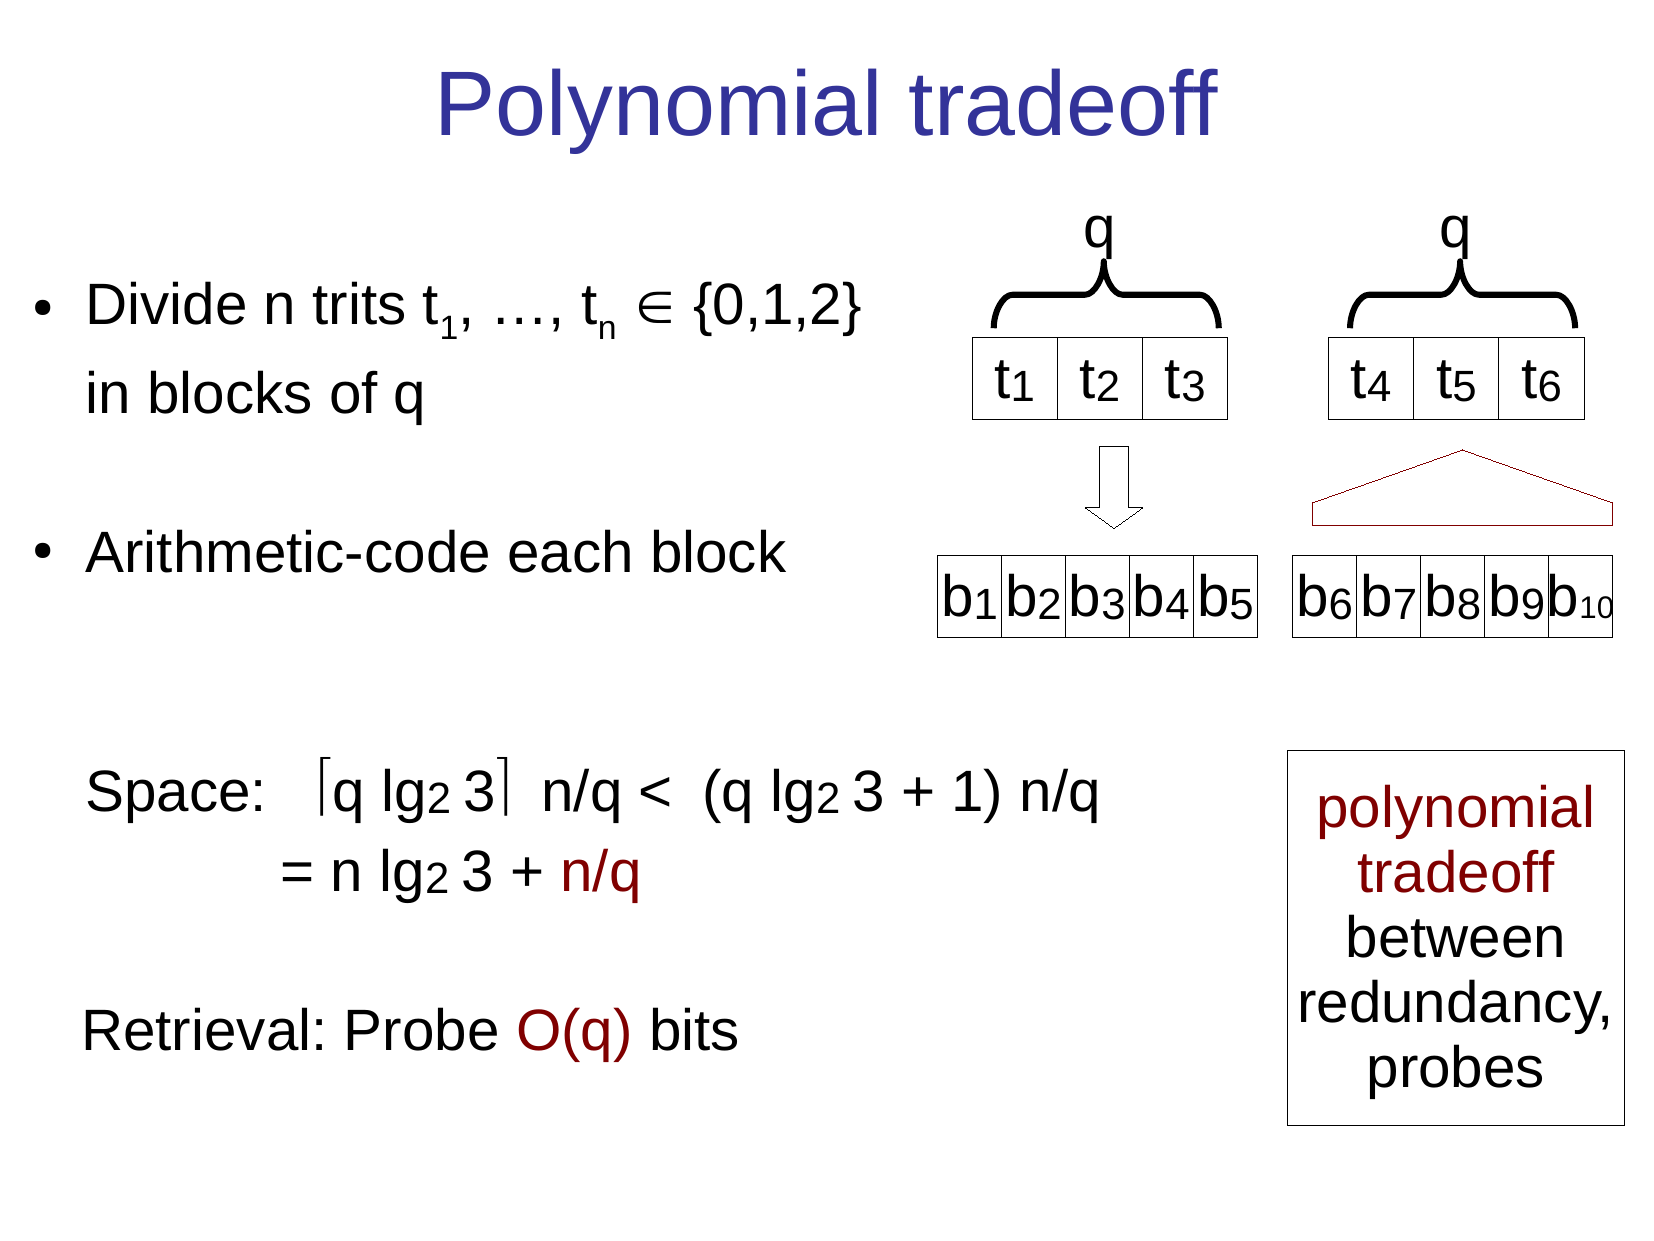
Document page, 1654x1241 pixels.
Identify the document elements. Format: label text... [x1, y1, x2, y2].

text_box b9 [1484, 555, 1548, 638]
text_box t4 [1328, 337, 1413, 420]
text_box t2 [1057, 337, 1142, 420]
text_box polynomial tradeoff between redundancy, probes [1287, 750, 1625, 1126]
text_box b2 [1001, 555, 1065, 638]
text_box b7 [1356, 555, 1420, 638]
text_box b3 [1065, 555, 1129, 638]
text_box t1 [972, 337, 1057, 420]
text_box b4 [1129, 555, 1193, 638]
text_box b10 [1548, 555, 1613, 638]
text_box q [1425, 187, 1488, 268]
text_box b1 [937, 555, 1001, 638]
text_box t6 [1498, 337, 1585, 420]
text_box b6 [1292, 555, 1356, 638]
title Polynomial tradeoff [124, 0, 1530, 207]
text_box b5 [1193, 555, 1258, 638]
text_box b8 [1420, 555, 1484, 638]
text_box t5 [1413, 337, 1498, 420]
list Divide n trits t1, …, tn  {0,1,2} in blocks of q Arithmetic-code each block Space: q lg2 3 n/q < (q lg2 3 + 1) n/q = n lg2 3 + n/q Retrieval: Probe O(q) bits [0, 184, 1654, 1238]
text_box q [1068, 187, 1131, 268]
text_box t3 [1142, 337, 1228, 420]
